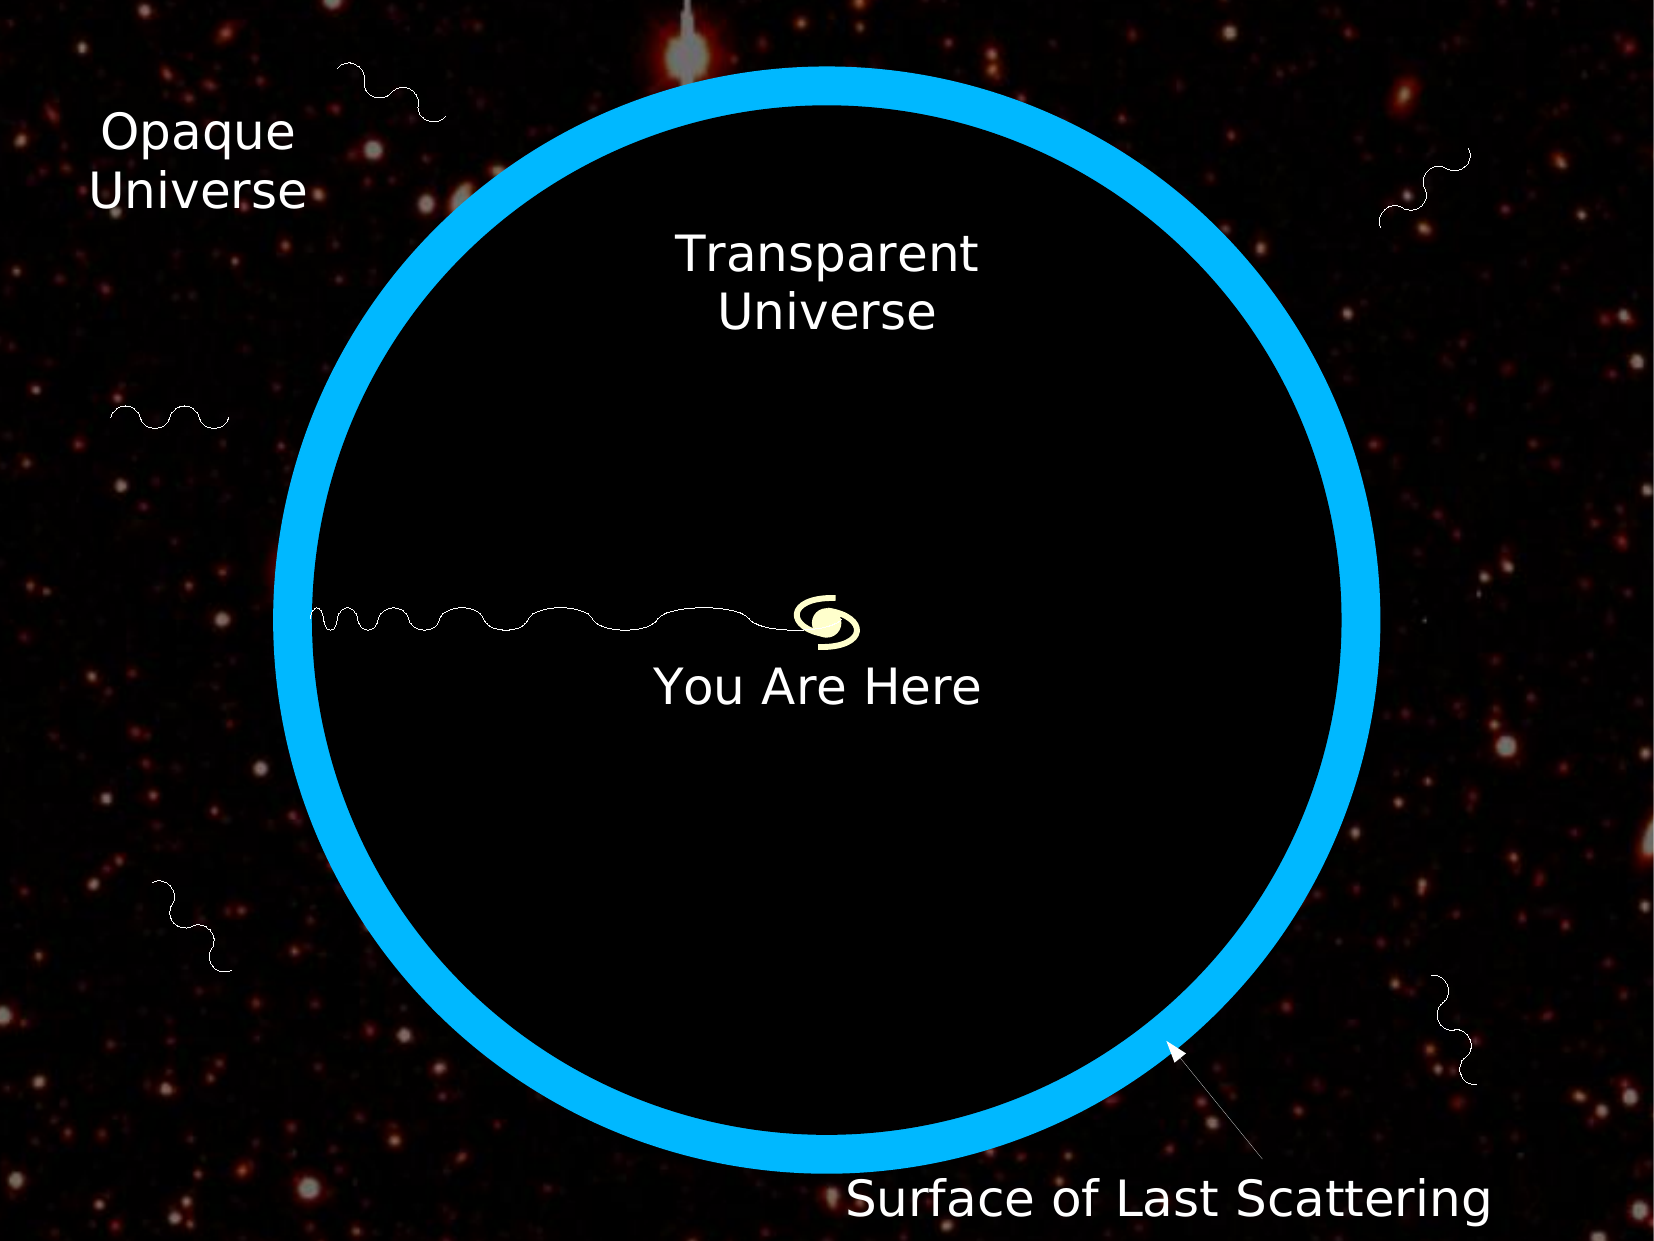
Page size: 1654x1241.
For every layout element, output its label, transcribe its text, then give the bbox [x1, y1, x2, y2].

text_box Transparent Universe [675, 225, 980, 342]
text_box [273, 66, 1381, 1174]
picture [0, 0, 1654, 1241]
text_box Surface of Last Scattering [845, 1169, 1494, 1229]
text_box You Are Here [653, 658, 983, 717]
text_box Opaque Universe [88, 103, 309, 220]
